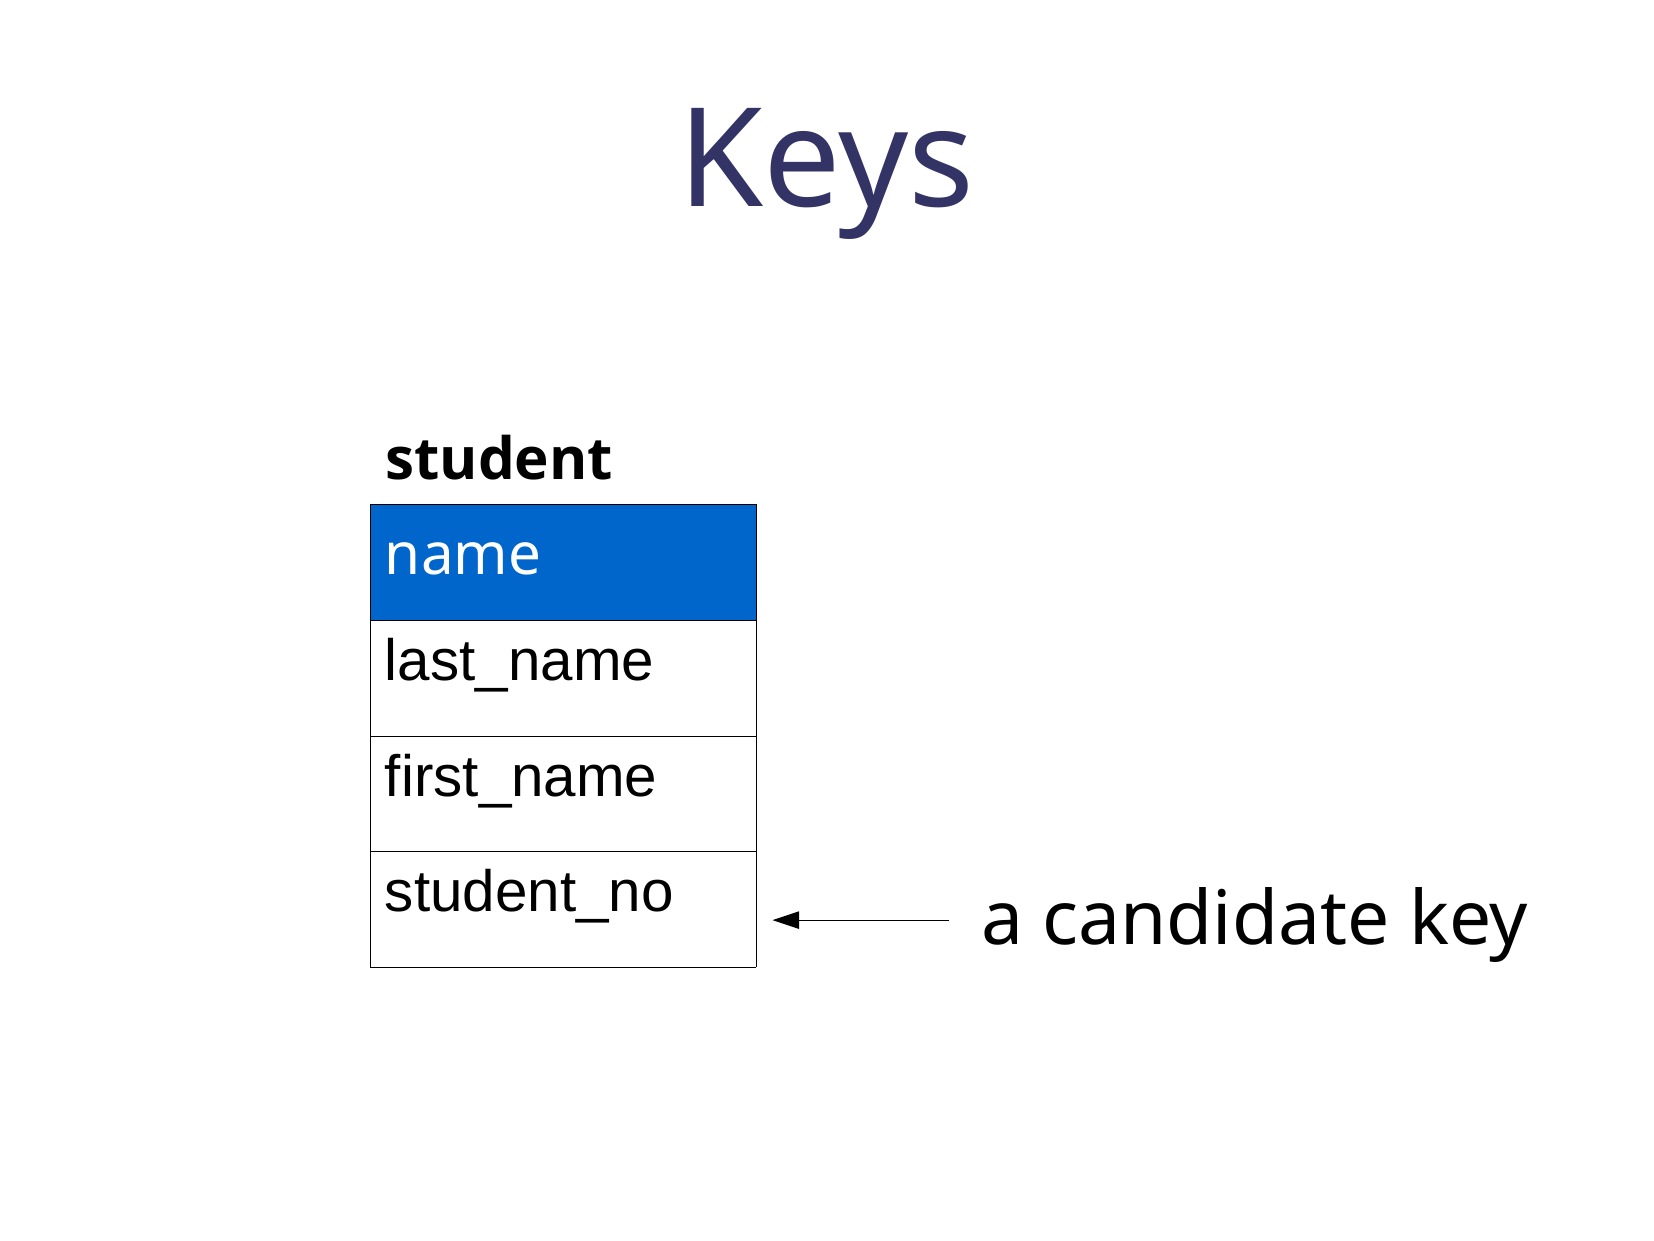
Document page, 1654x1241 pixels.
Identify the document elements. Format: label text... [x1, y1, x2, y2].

table_header name [371, 505, 756, 620]
text_box a candidate key [966, 856, 1603, 963]
table_cell first_name [371, 737, 756, 851]
text_box student [371, 409, 710, 496]
table_cell student_no [371, 852, 756, 967]
table_cell last_name [371, 621, 756, 736]
title Keys [82, 56, 1571, 250]
